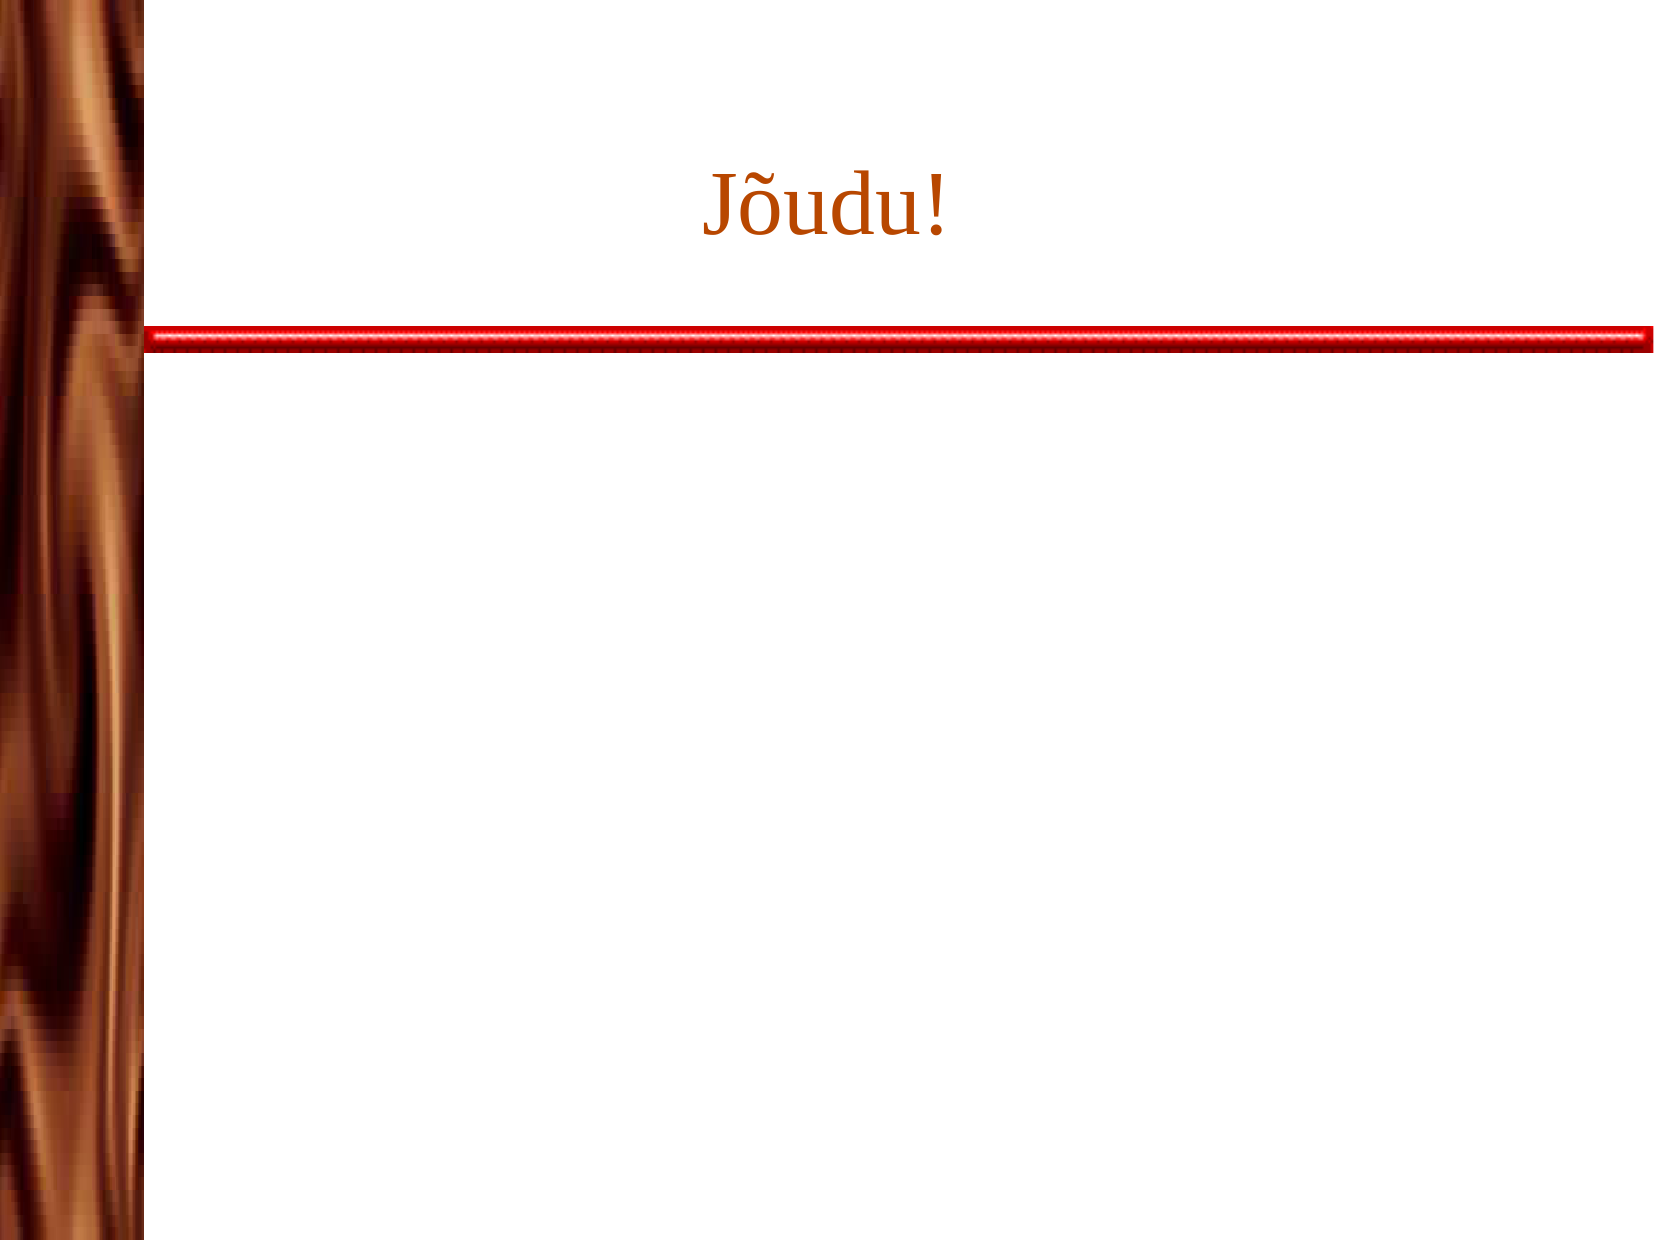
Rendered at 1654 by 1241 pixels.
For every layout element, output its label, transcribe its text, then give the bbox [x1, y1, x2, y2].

title Jõudu! [121, 102, 1534, 311]
picture [0, 0, 1654, 1240]
